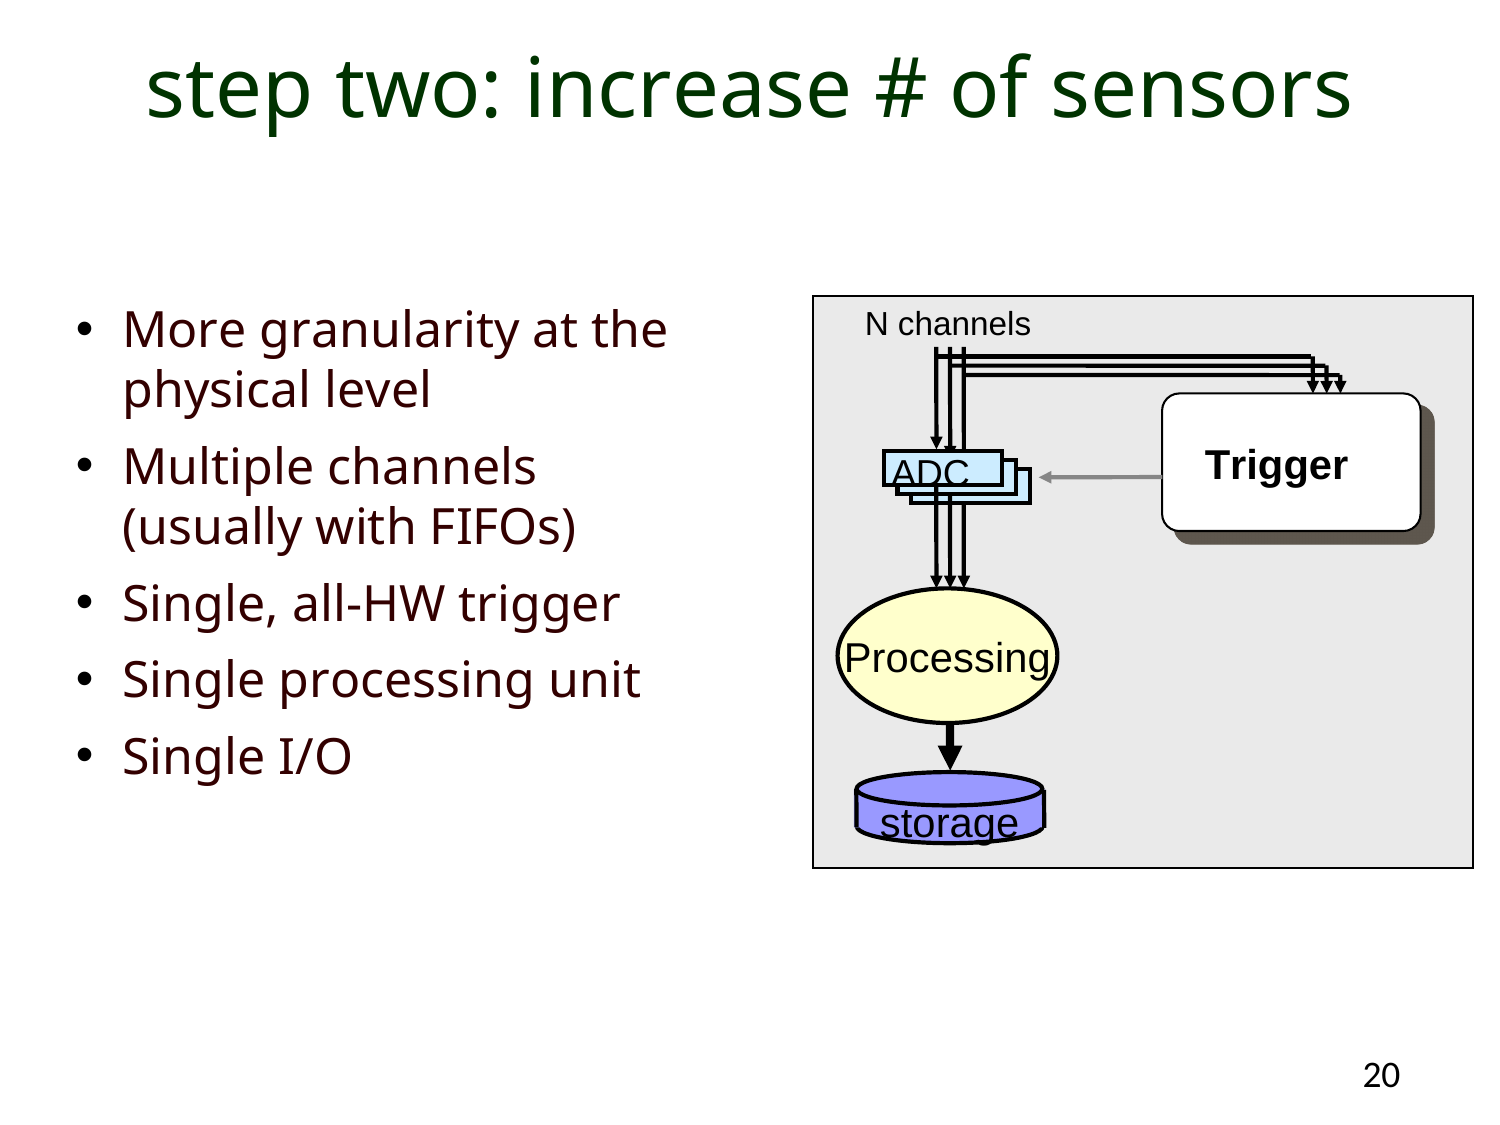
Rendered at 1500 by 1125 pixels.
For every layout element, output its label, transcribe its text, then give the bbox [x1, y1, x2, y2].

text_box Trigger [1189, 430, 1364, 496]
list More granularity at the physical level Multiple channels (usually with FIFOs) Single, all-HW trigger Single processing unit Single I/O [61, 290, 809, 1109]
text_box [953, 368, 961, 441]
title step two: increase # of sensors [6, 0, 1495, 169]
text_box N channels [849, 294, 1047, 351]
text_box storage [864, 788, 1035, 854]
text_box [966, 359, 1310, 363]
text_box [812, 296, 1473, 868]
text_box Processing [837, 588, 1058, 724]
text_box [938, 576, 949, 588]
text_box [1315, 368, 1324, 373]
text_box [939, 359, 948, 441]
text_box ADC [875, 441, 1006, 502]
text_box [951, 577, 963, 588]
text_box [939, 502, 948, 575]
text_box [966, 368, 1310, 373]
